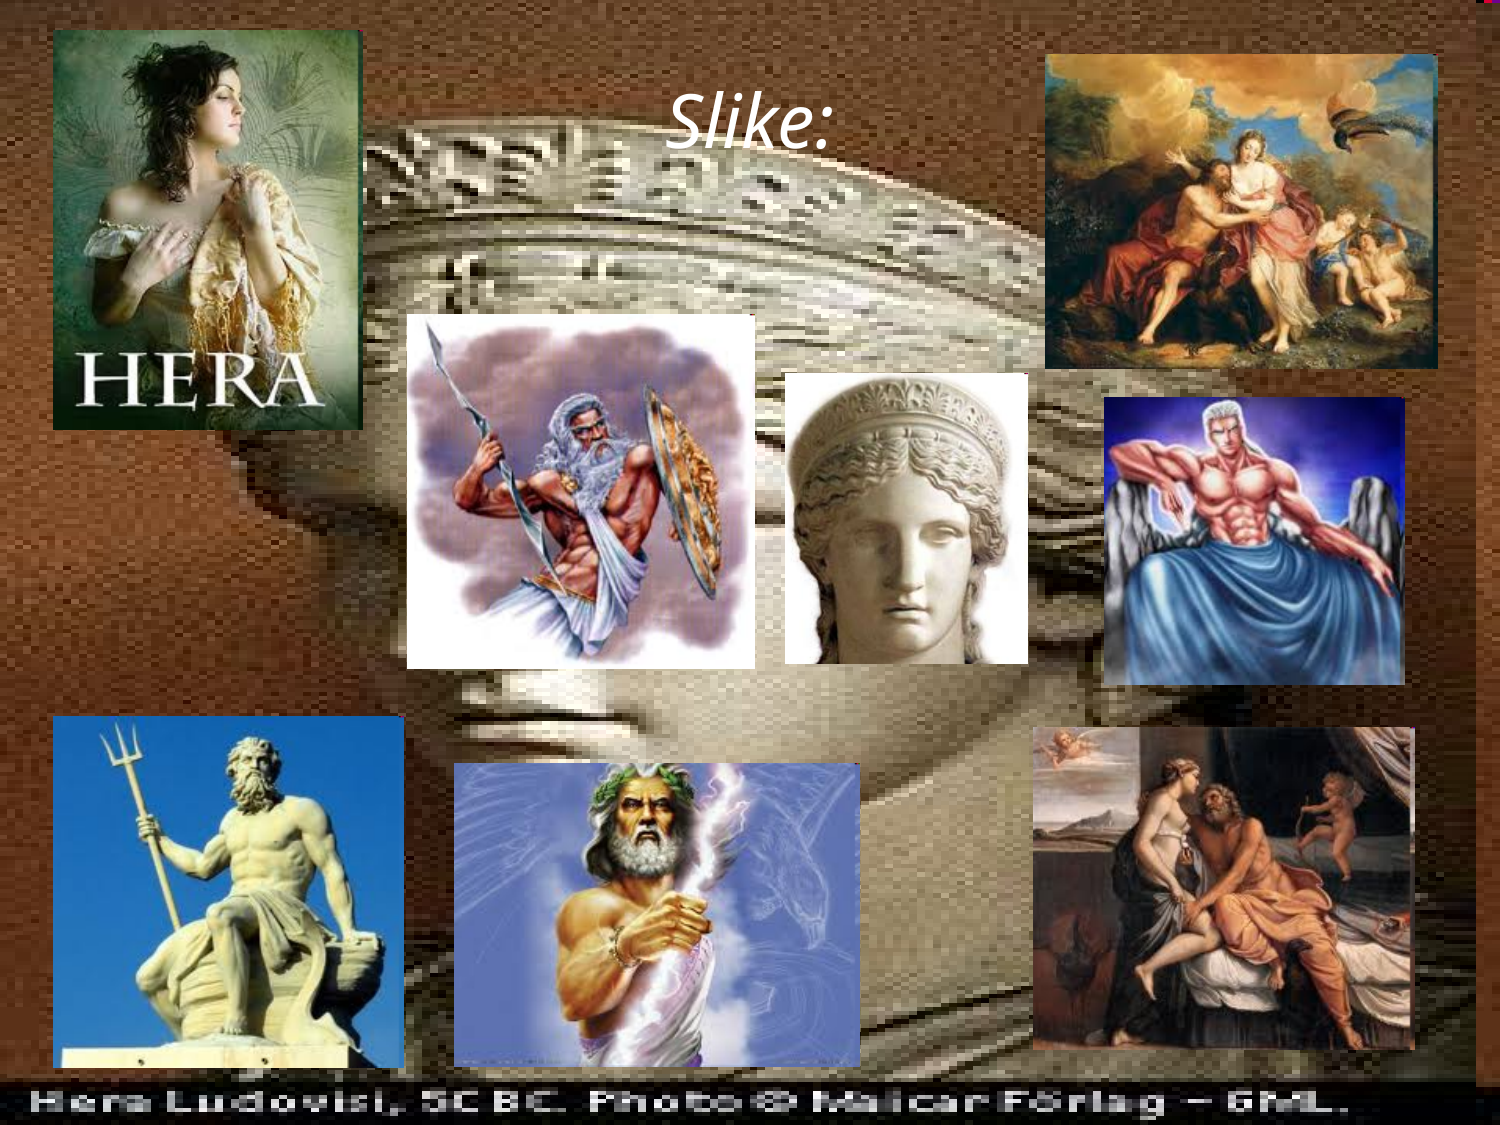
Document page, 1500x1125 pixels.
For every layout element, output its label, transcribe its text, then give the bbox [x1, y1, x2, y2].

text_box Slike: [525, 66, 975, 232]
picture [0, 0, 1500, 1125]
